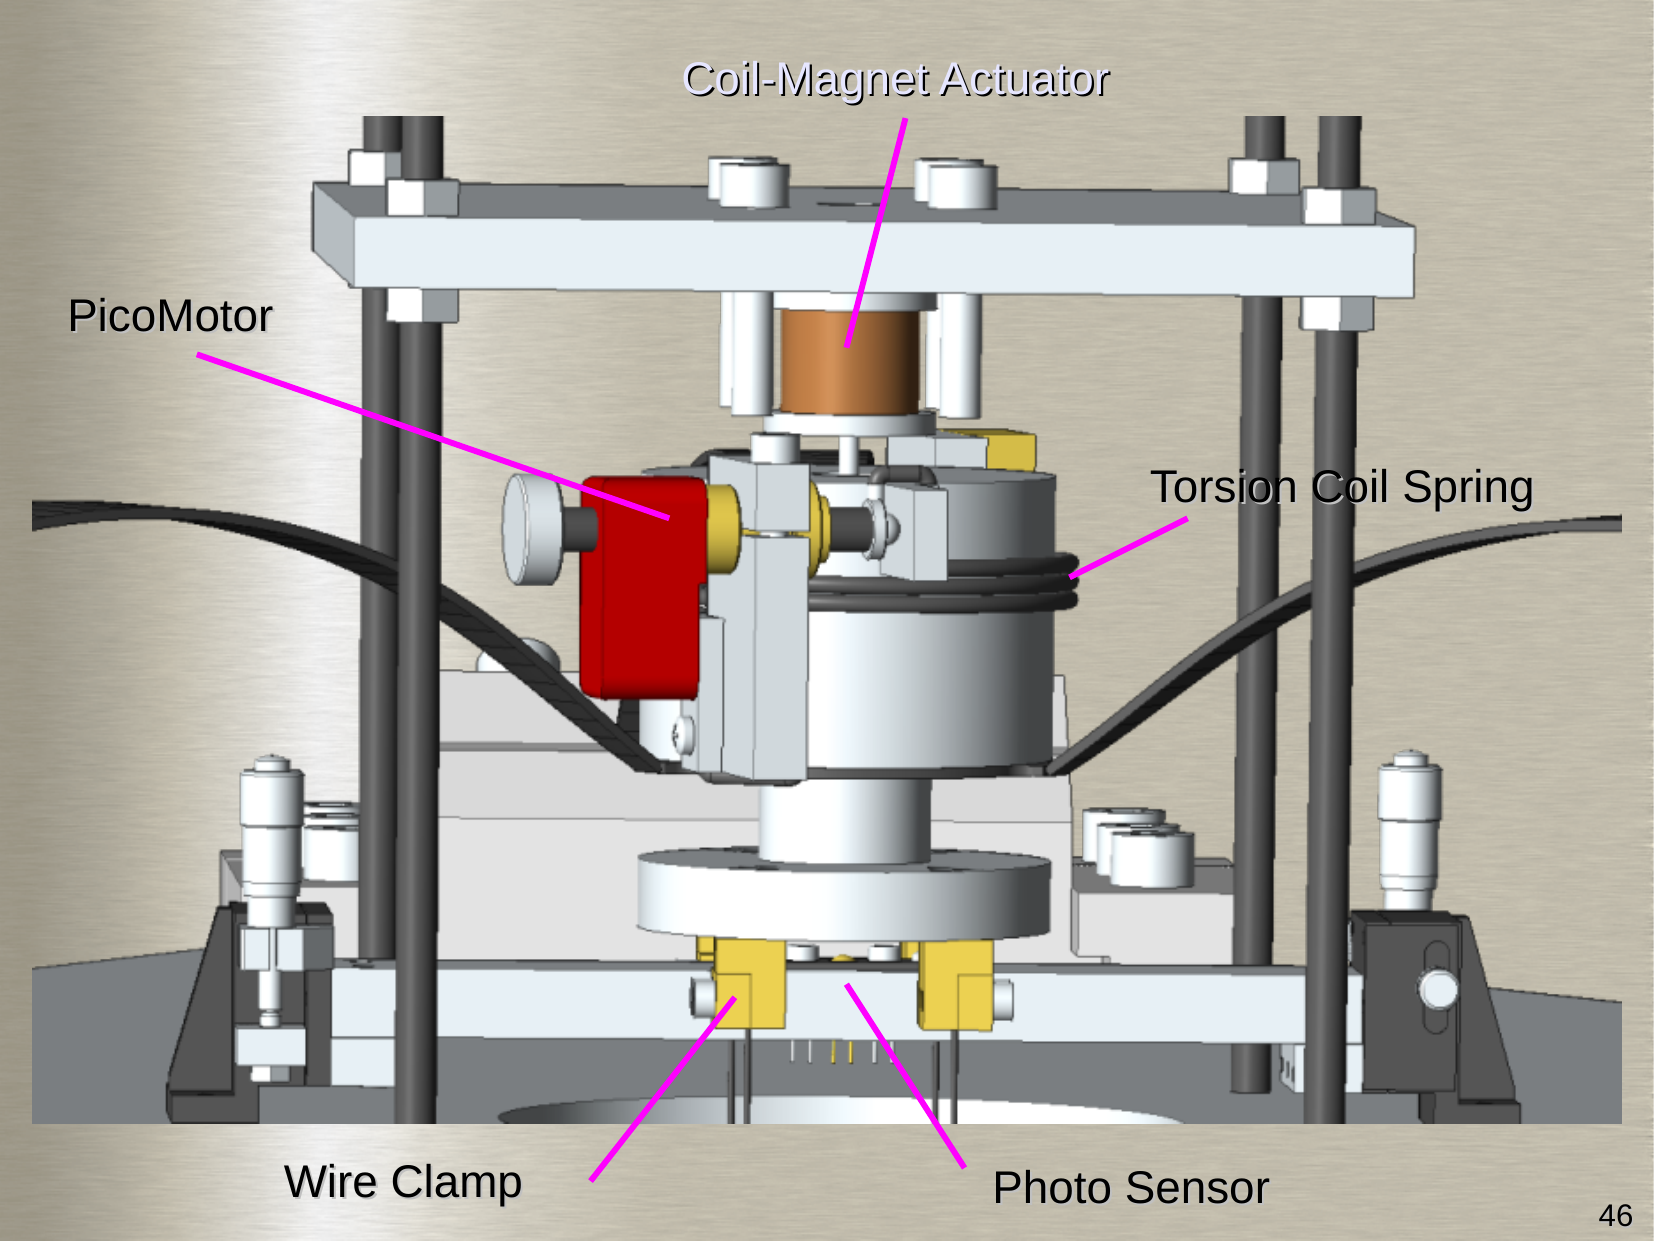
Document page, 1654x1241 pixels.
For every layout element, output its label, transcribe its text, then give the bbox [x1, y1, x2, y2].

text_box Wire Clamp [268, 1148, 539, 1215]
picture [0, 0, 1654, 1241]
text_box Coil-Magnet Actuator [666, 45, 1125, 112]
text_box PicoMotor [52, 282, 289, 349]
text_box Torsion Coil Spring [1135, 453, 1550, 520]
text_box Photo Sensor [977, 1154, 1286, 1221]
